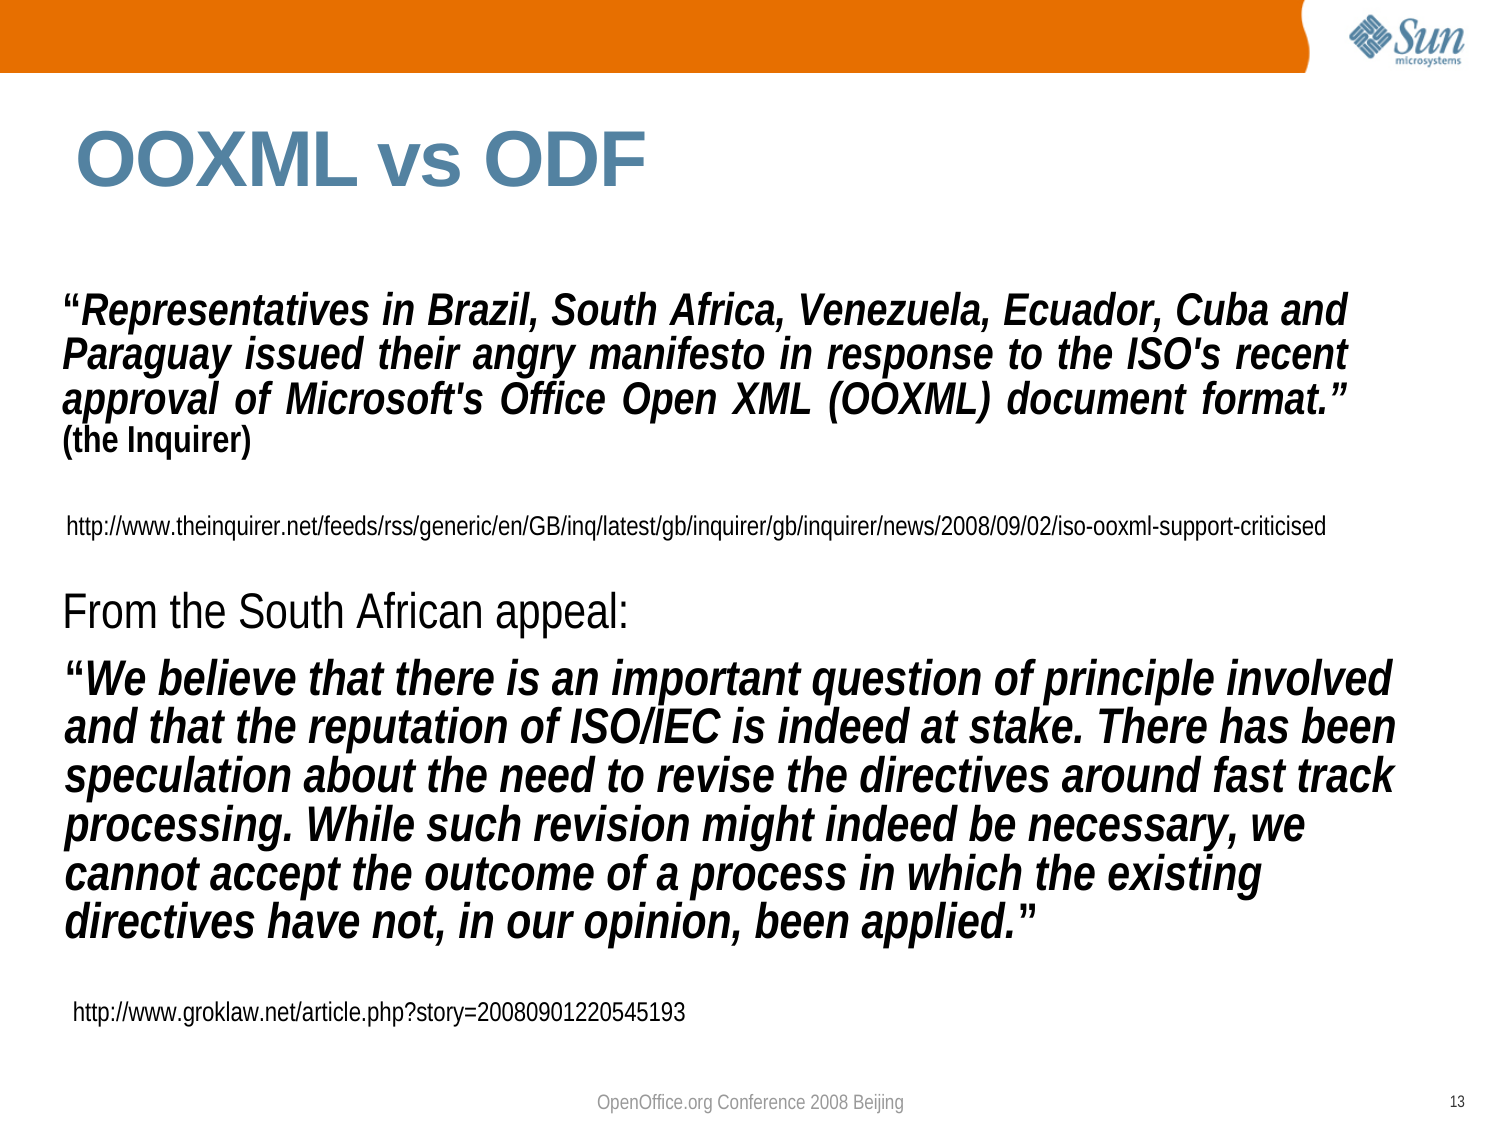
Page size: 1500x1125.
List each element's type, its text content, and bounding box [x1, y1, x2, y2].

text_box From the South African appeal: [62, 589, 986, 646]
text_box “Representatives in Brazil, South Africa, Venezuela, Ecuador, Cuba and Paraguay issued their angry manifesto in response to the ISO's recent approval of Microsoft's Office Open XML (OOXML) document format.” (the Inquirer) [62, 289, 1367, 467]
title OOXML vs ODF [75, 123, 1437, 227]
picture [0, 0, 1500, 73]
text_box http://www.theinquirer.net/feeds/rss/generic/en/GB/inq/latest/gb/inquirer/gb/inquirer/news/2008/09/02/iso-ooxml-support-criticised [66, 514, 1363, 547]
text_box http://www.groklaw.net/article.php?story=20080901220545193 [72, 1000, 1467, 1032]
text_box “We believe that there is an important question of principle involved and that the reputation of ISO/IEC is indeed at stake. There has been speculation about the need to revise the directives around fast track processing. While such revision might indeed be necessary, we cannot accept the outcome of a process in which the existing directives have not, in our opinion, been applied.” [64, 656, 1403, 952]
